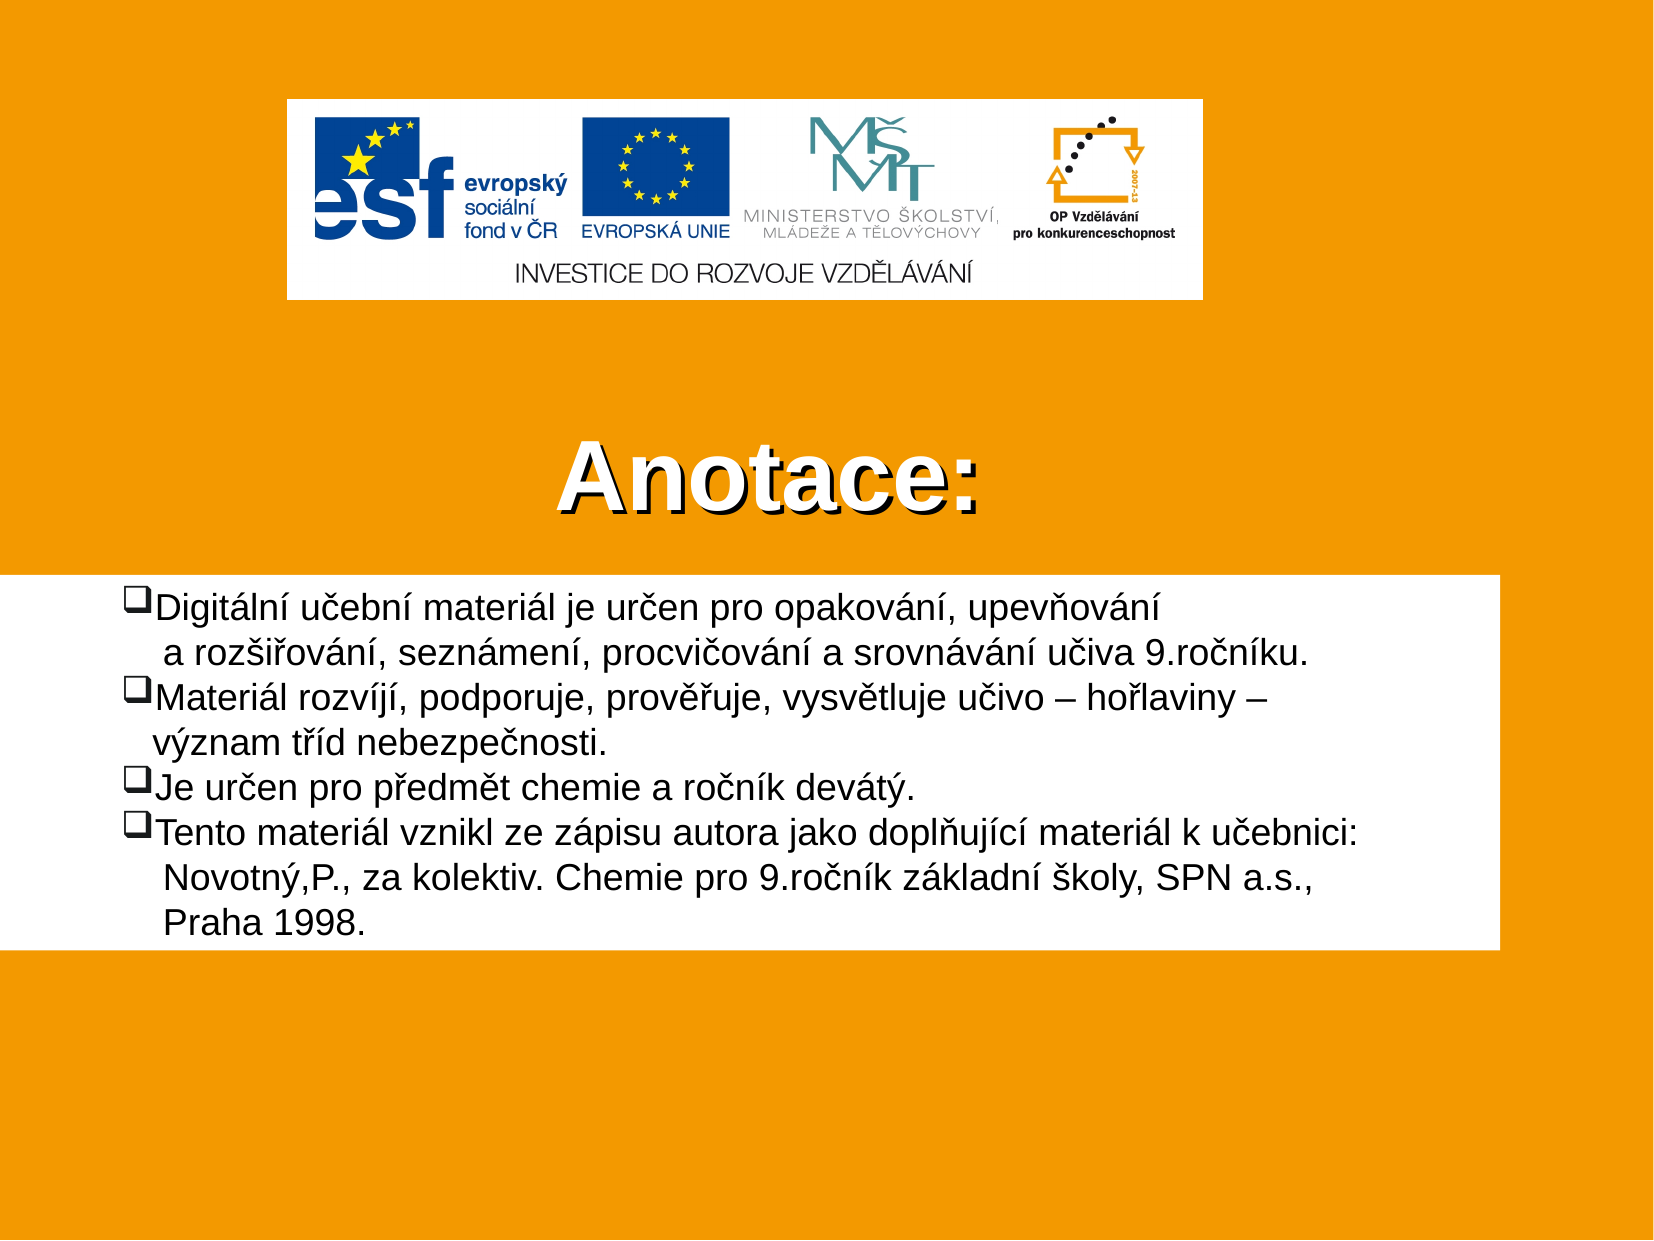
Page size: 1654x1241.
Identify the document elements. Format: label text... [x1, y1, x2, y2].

picture [287, 99, 1203, 300]
title Anotace: [112, 349, 1388, 574]
text_box Digitální učební materiál je určen pro opakování, upevňování a rozšiřování, seznámení, procvičování a srovnávání učiva 9.ročníku. Materiál rozvíjí, podporuje, prověřuje, vysvětluje učivo – hořlaviny – význam tříd nebezpečnosti. Je určen pro předmět chemie a ročník devátý. Tento materiál vznikl ze zápisu autora jako doplňující materiál k učebnici: Novotný,P., za kolektiv. Chemie pro 9.ročník základní školy, SPN a.s., Praha 1998. [0, 574, 1501, 951]
